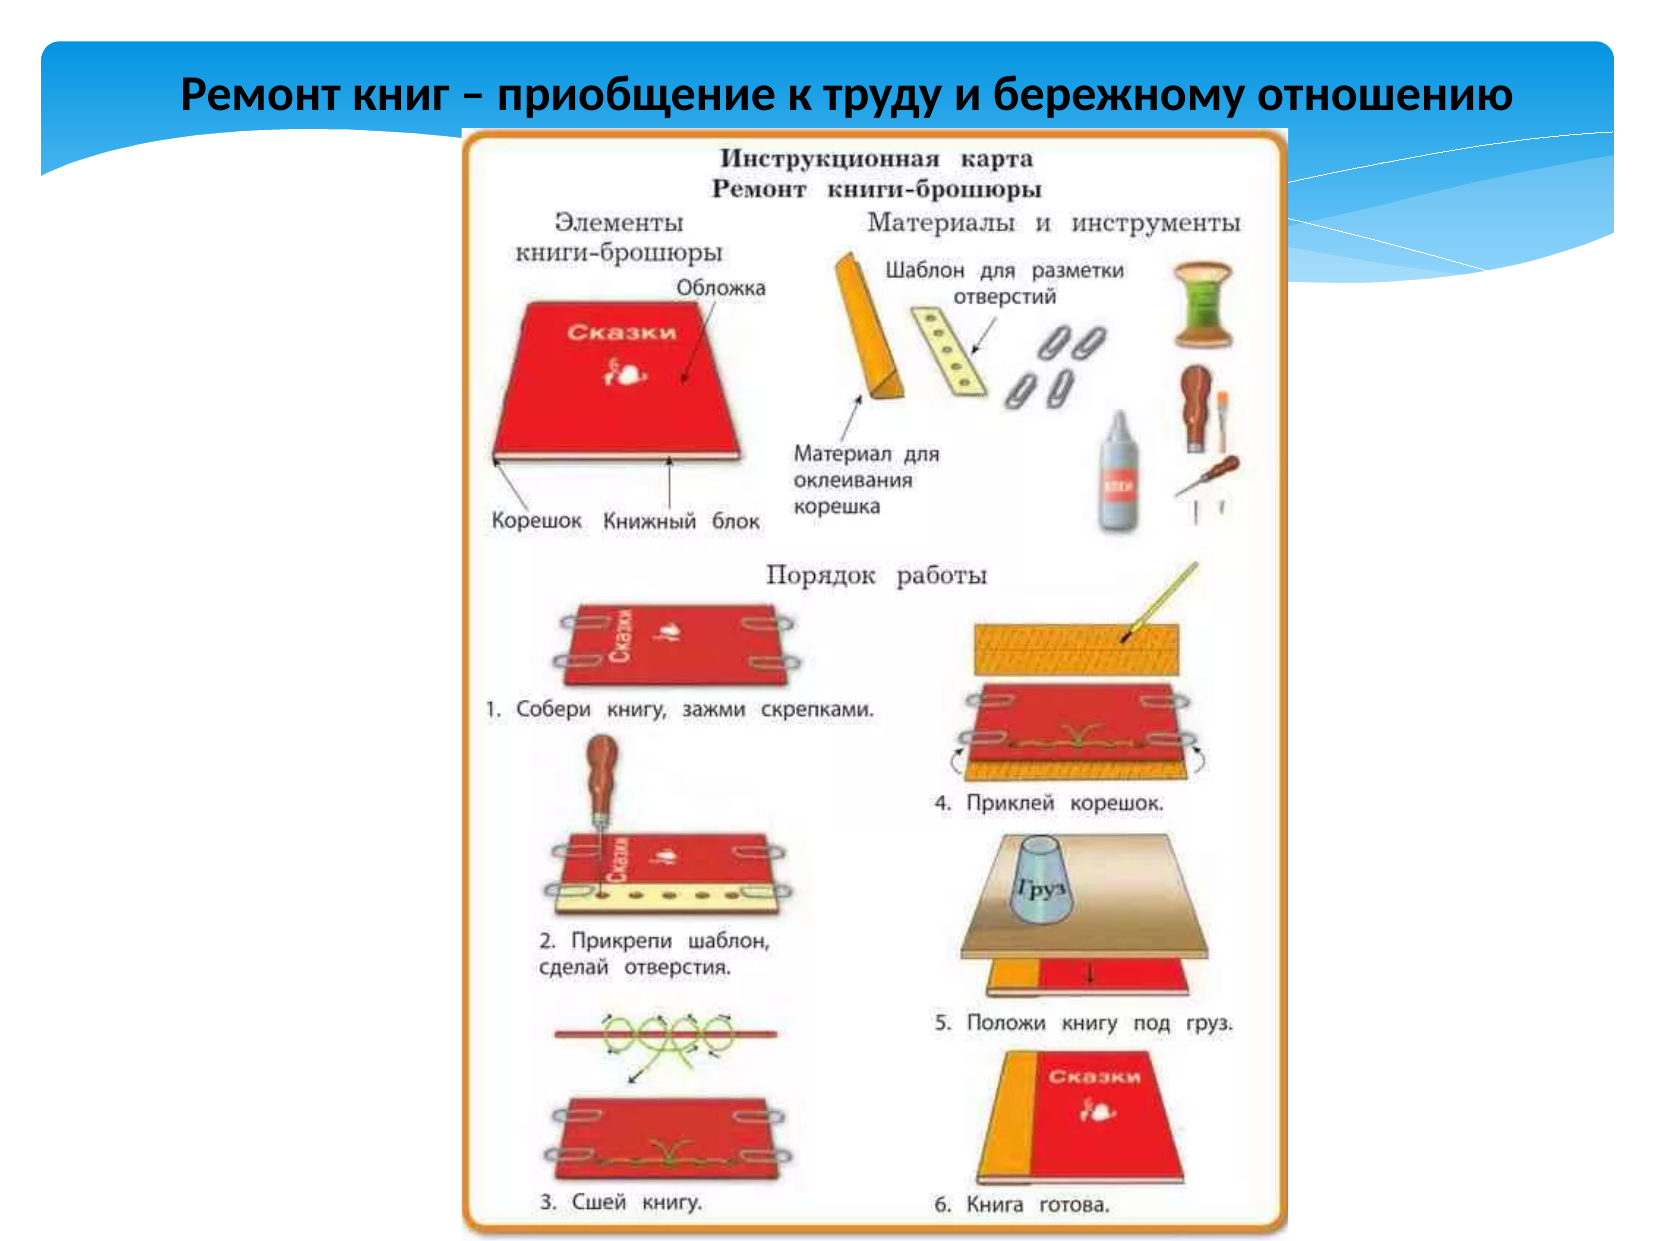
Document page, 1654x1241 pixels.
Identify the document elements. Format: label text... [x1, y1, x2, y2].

text_box Ремонт книг – приобщение к труду и бережному отношению [165, 53, 1544, 129]
picture [461, 128, 1289, 1241]
